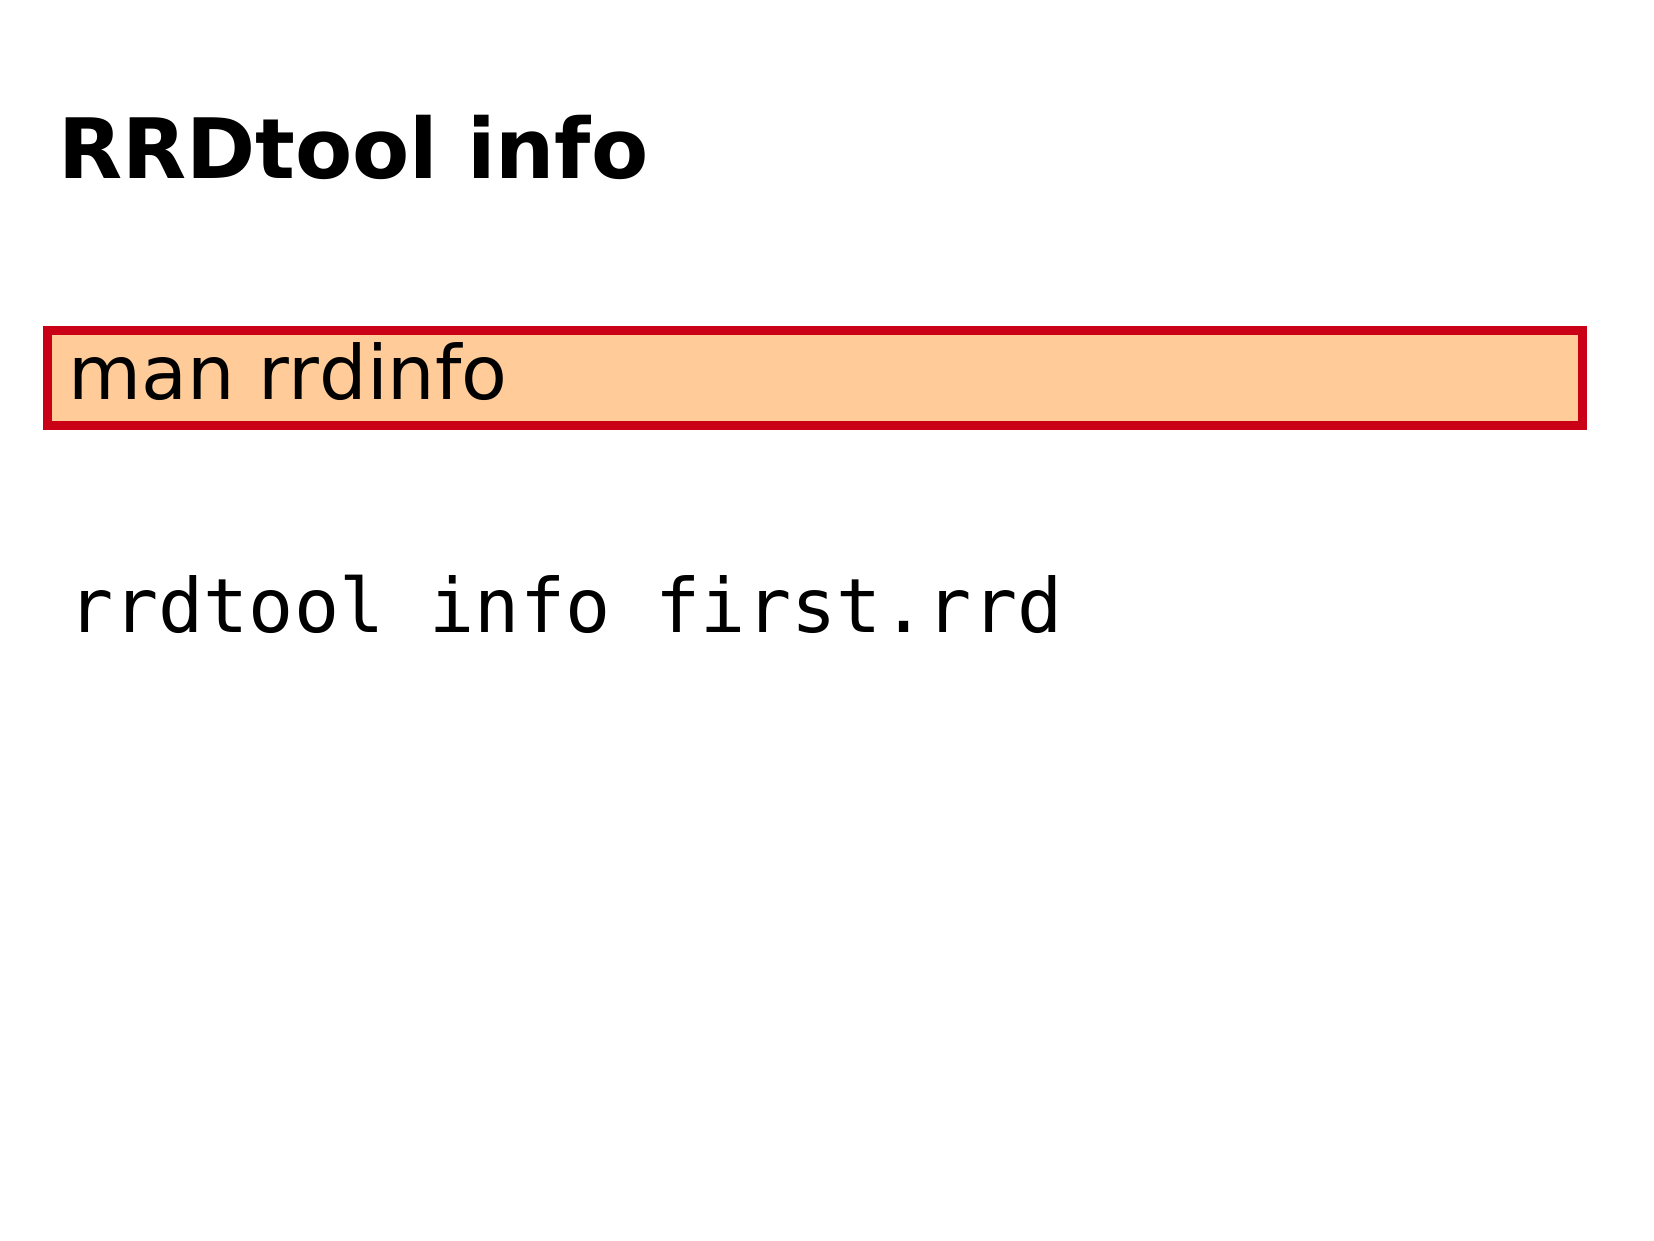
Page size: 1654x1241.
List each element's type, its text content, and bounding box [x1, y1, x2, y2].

text_box [1571, 330, 1583, 426]
title RRDtool info [59, 75, 1607, 225]
list man rrdinfo rrdtool info first.rrd [50, 329, 1571, 1099]
